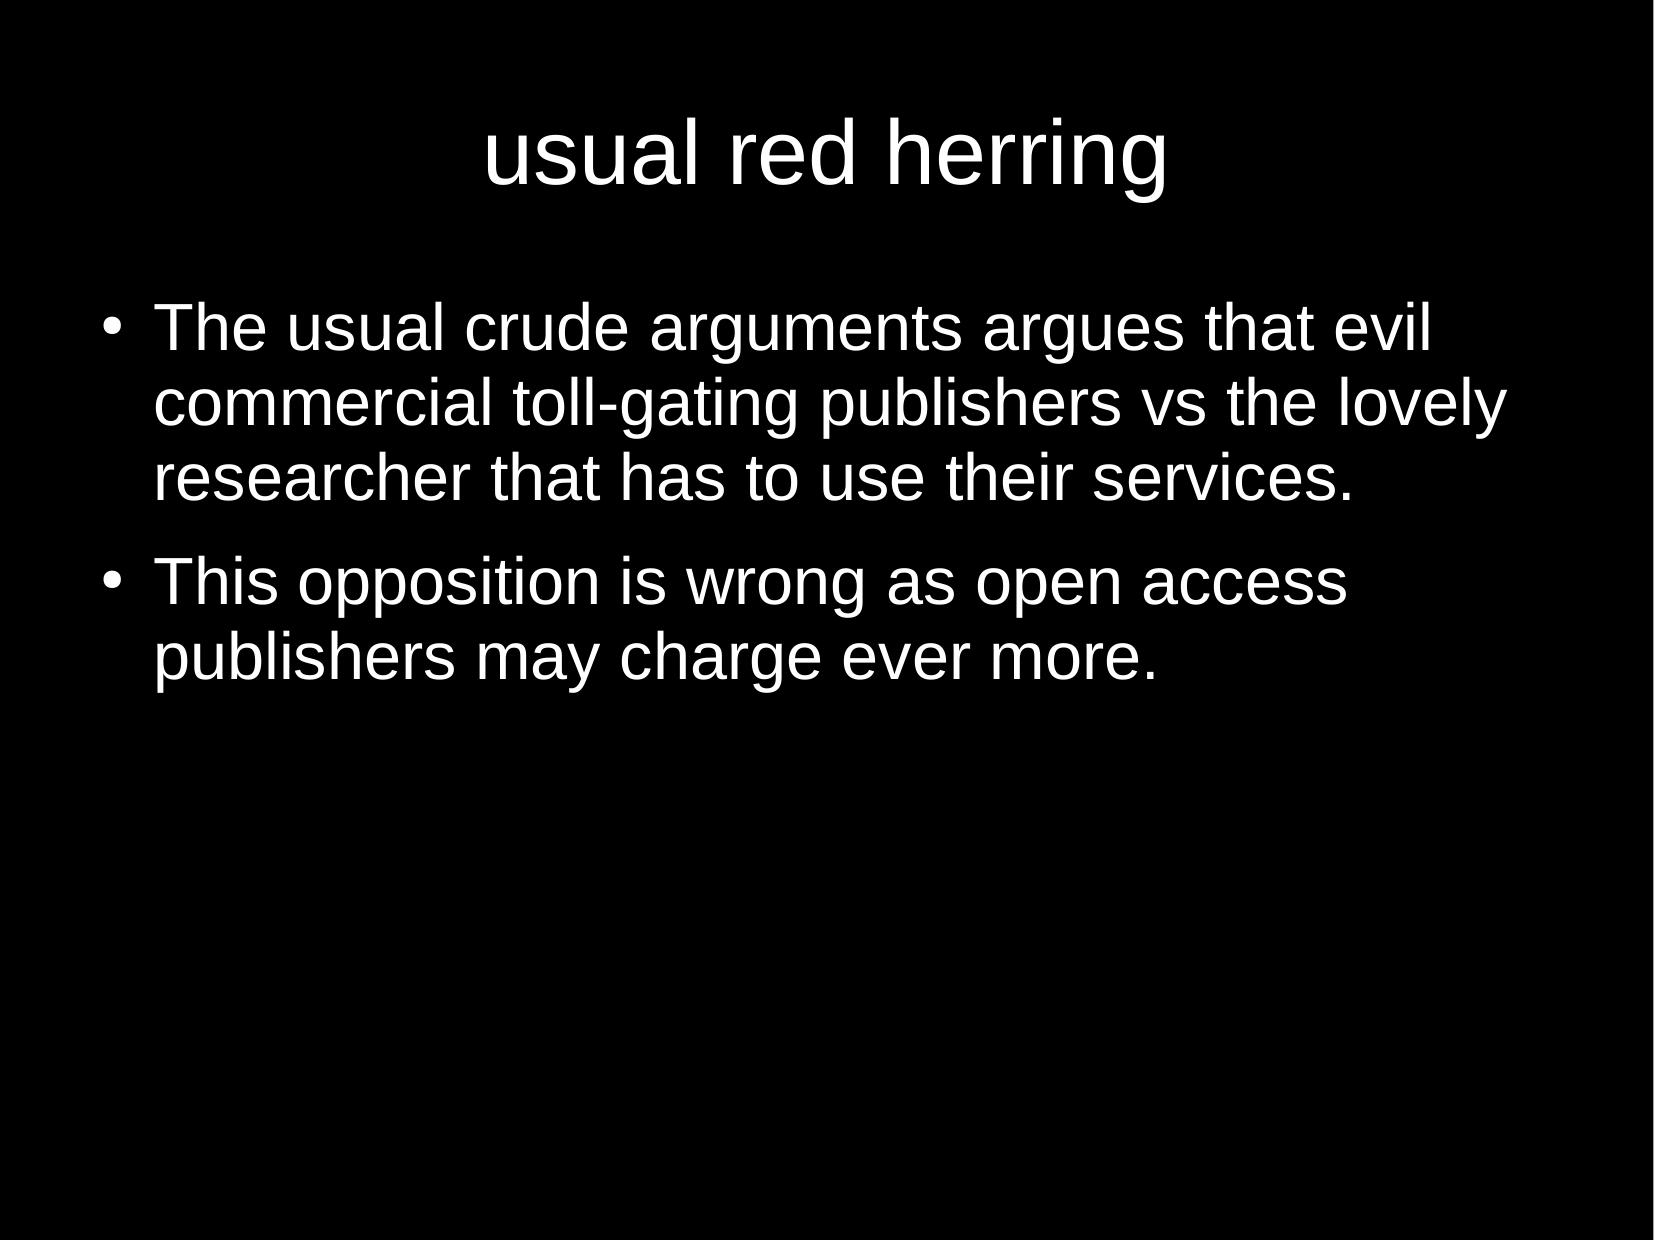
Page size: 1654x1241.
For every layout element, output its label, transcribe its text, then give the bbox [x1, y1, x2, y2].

list The usual crude arguments argues that evil commercial toll-gating publishers vs the lovely researcher that has to use their services. This opposition is wrong as open access publishers may charge ever more. [82, 290, 1571, 1010]
title usual red herring [82, 49, 1571, 257]
